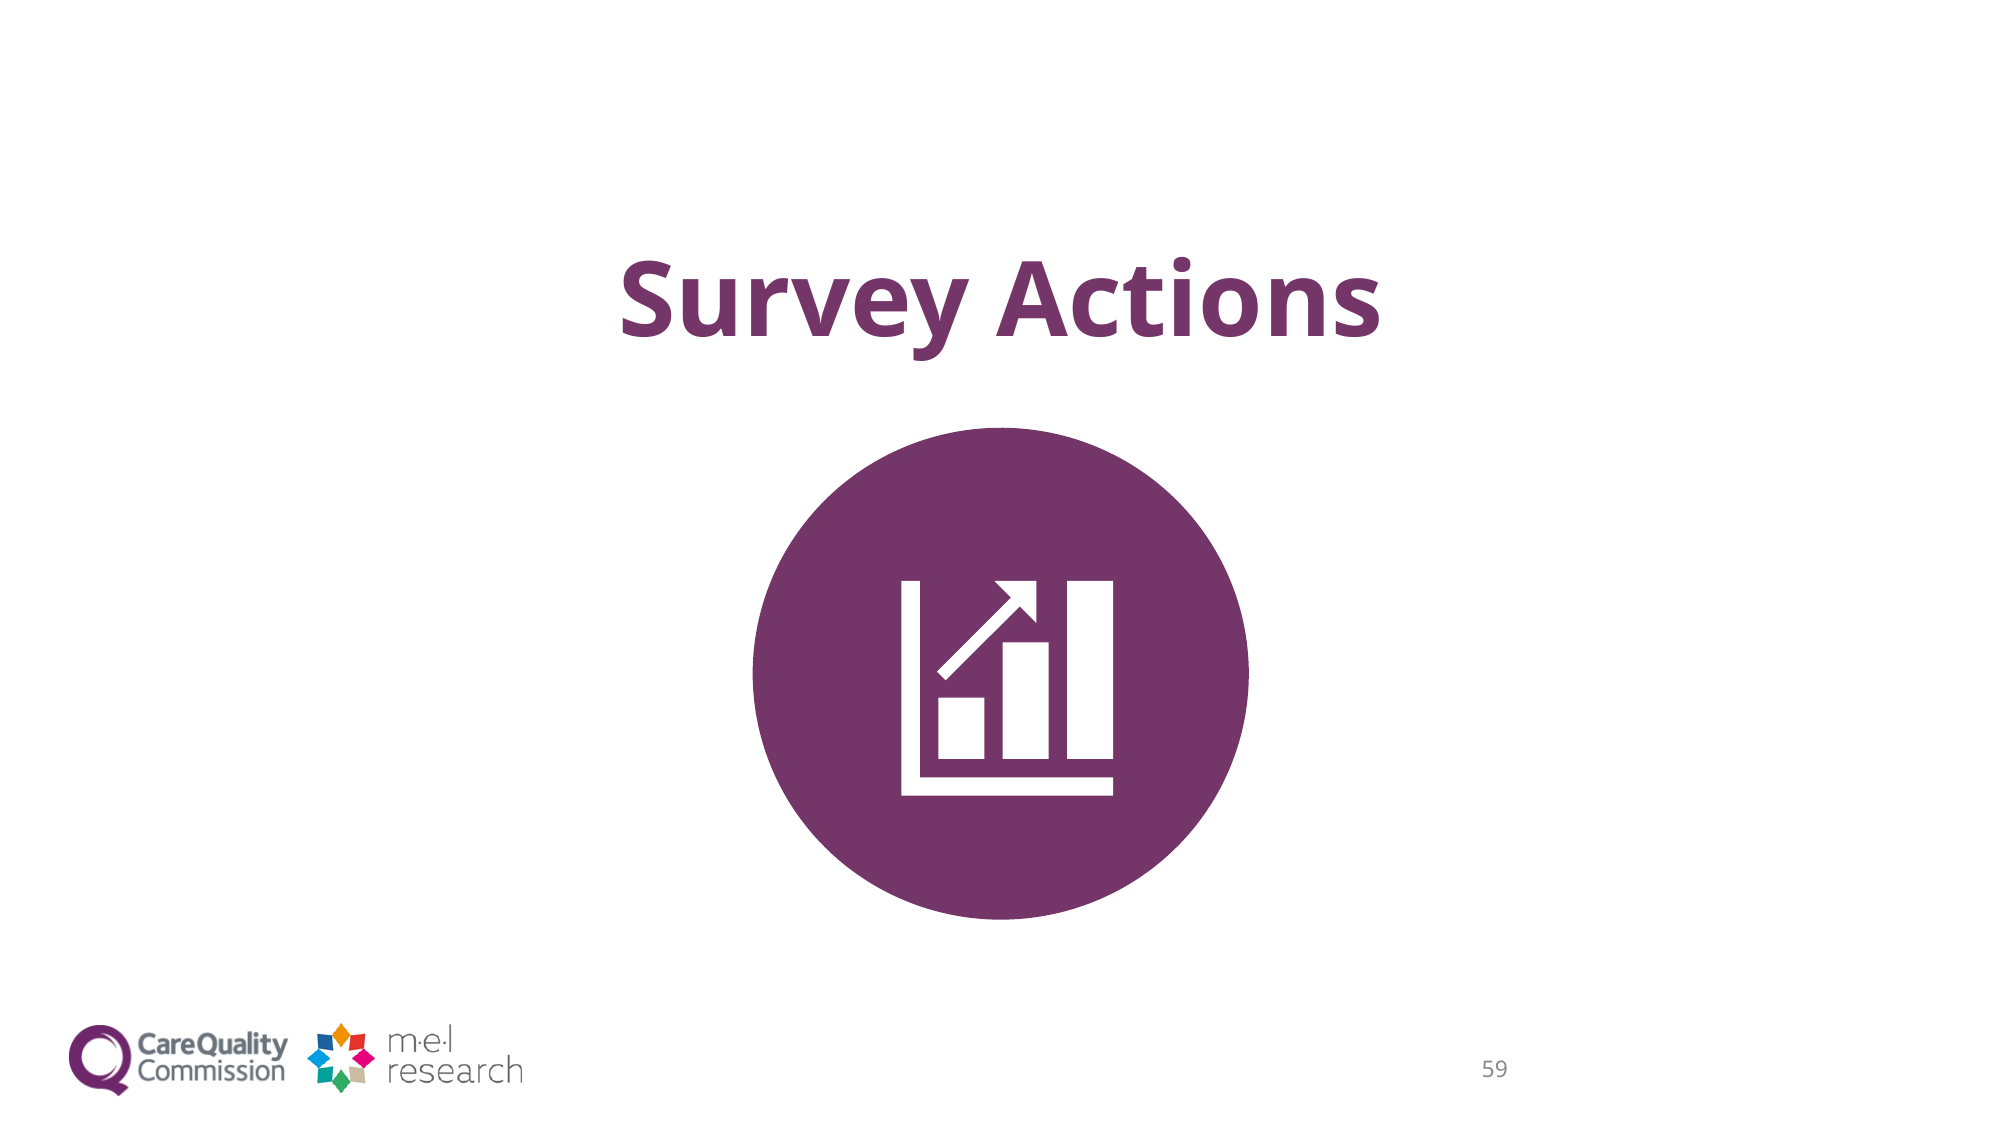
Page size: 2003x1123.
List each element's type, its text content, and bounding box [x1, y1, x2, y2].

text_box [752, 427, 1249, 920]
title Survey Actions [131, 210, 1871, 327]
slide_number 59 [1466, 1039, 1934, 1100]
picture [307, 1023, 522, 1093]
picture [856, 539, 1155, 838]
picture [67, 1023, 291, 1099]
